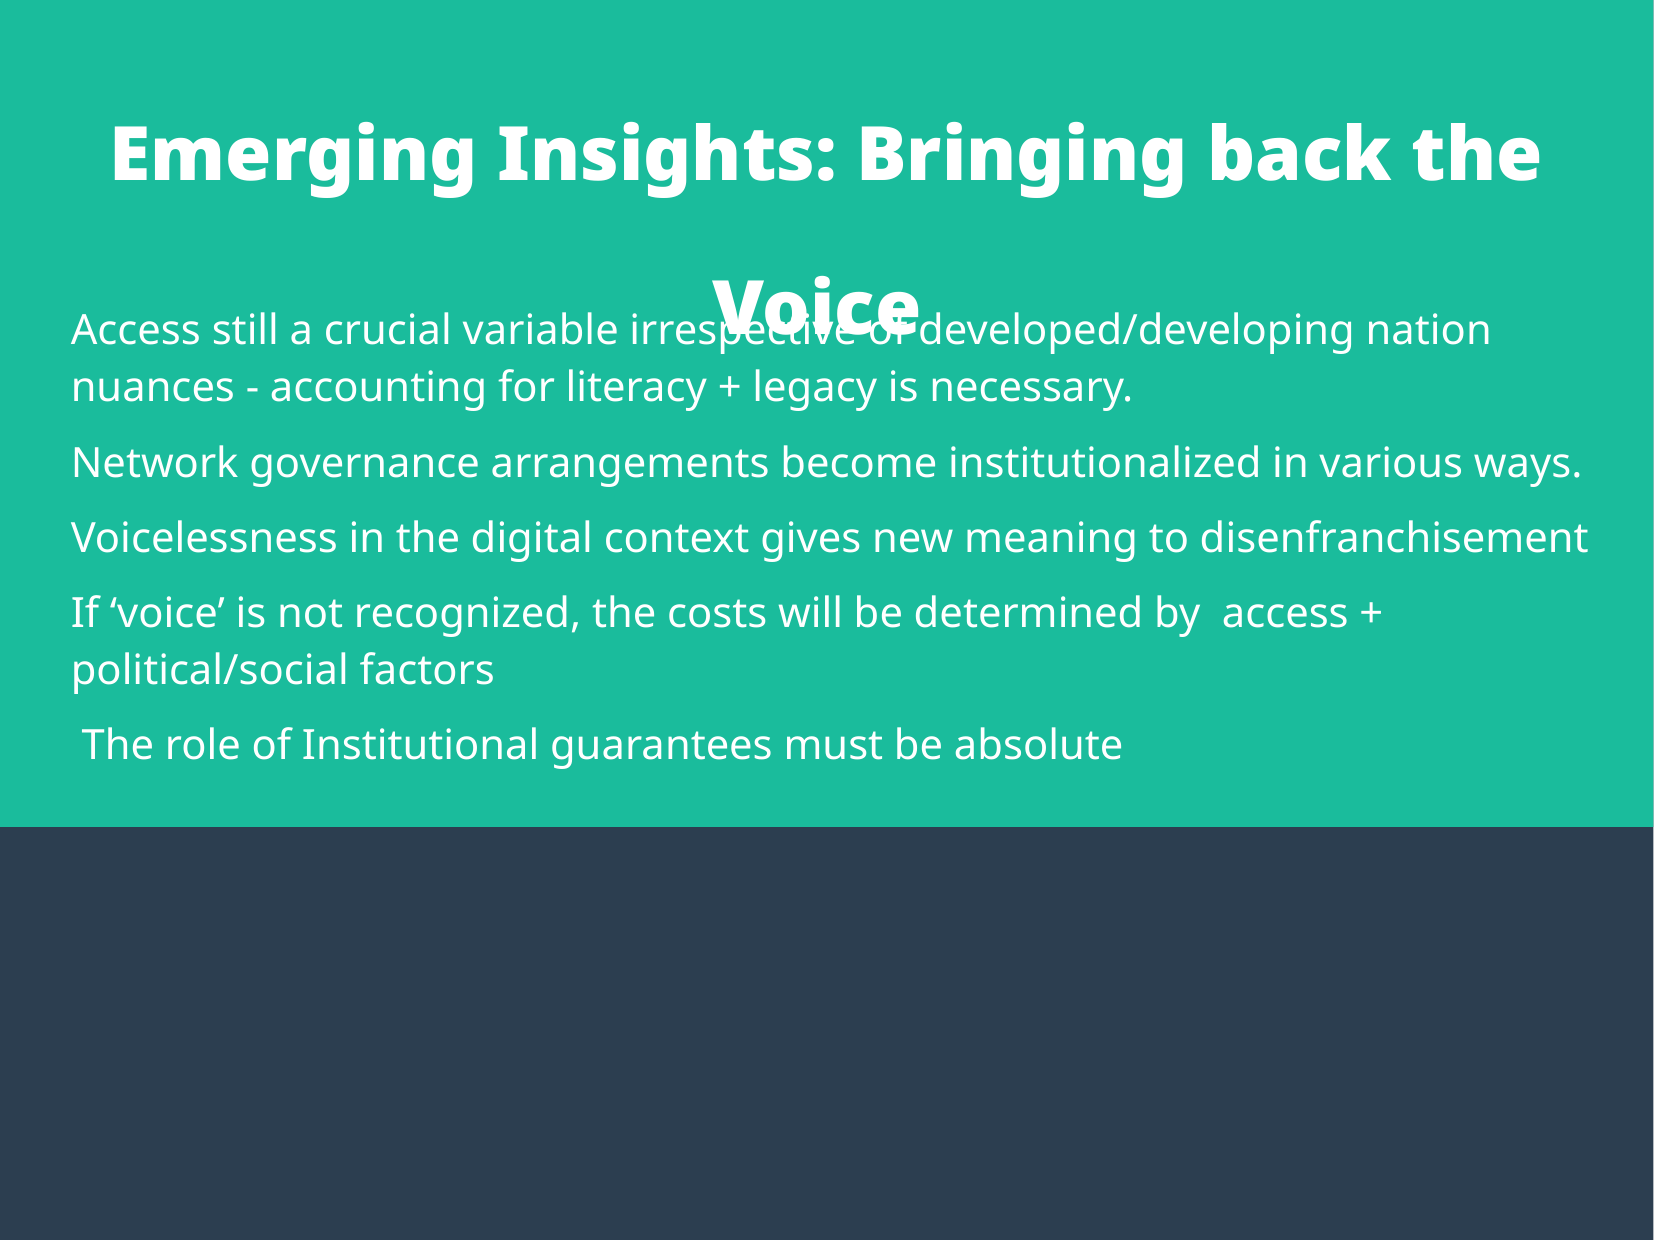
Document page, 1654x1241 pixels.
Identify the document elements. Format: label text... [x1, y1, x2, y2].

list Access still a crucial variable irrespective of developed/developing nation nuances - accounting for literacy + legacy is necessary. Network governance arrangements become institutionalized in various ways. Voicelessness in the digital context gives new meaning to disenfranchisement If ‘voice’ is not recognized, the costs will be determined by access + political/social factors The role of Institutional guarantees must be absolute [0, 300, 1654, 1241]
title Emerging Insights: Bringing back the Voice [82, 49, 1571, 257]
